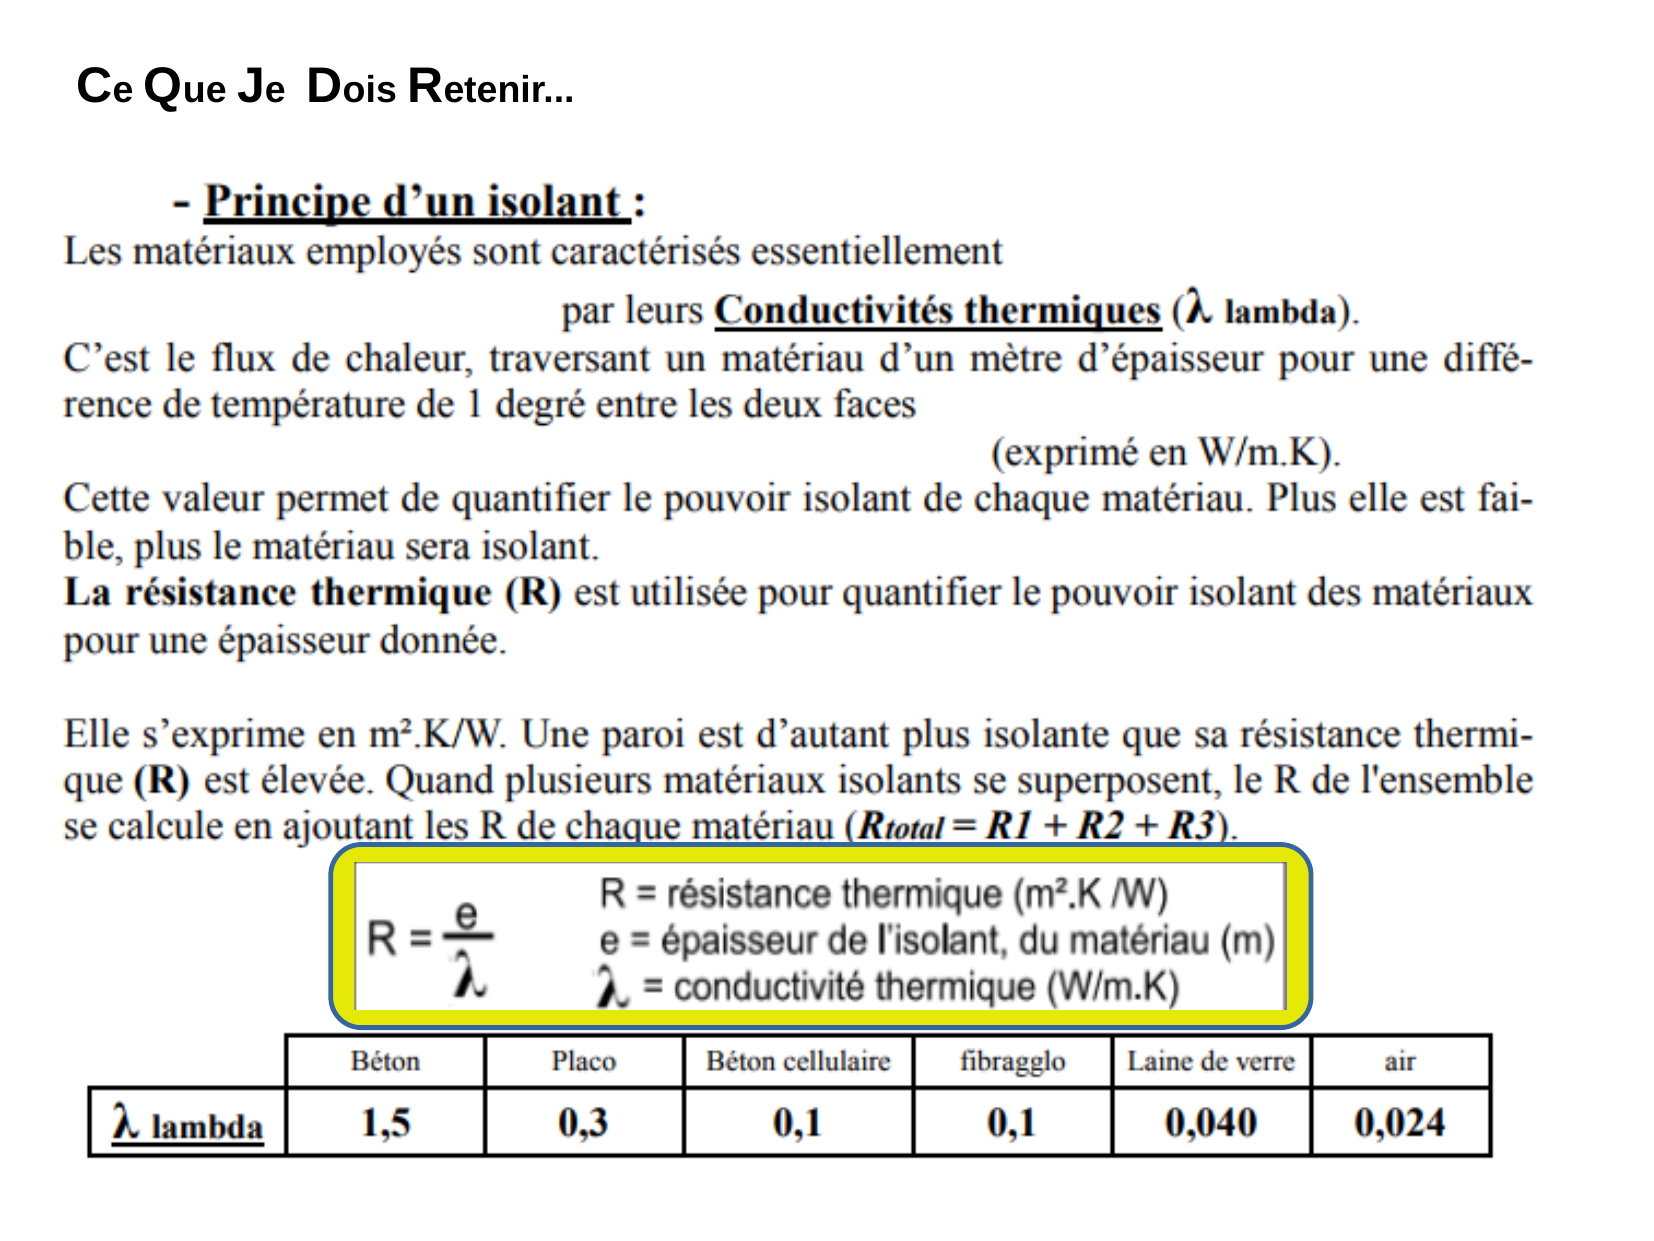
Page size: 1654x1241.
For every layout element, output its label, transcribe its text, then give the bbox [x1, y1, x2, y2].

text_box Ce Que Je Dois Retenir... [61, 49, 851, 121]
text_box [330, 844, 1312, 1028]
picture [53, 153, 1548, 1178]
